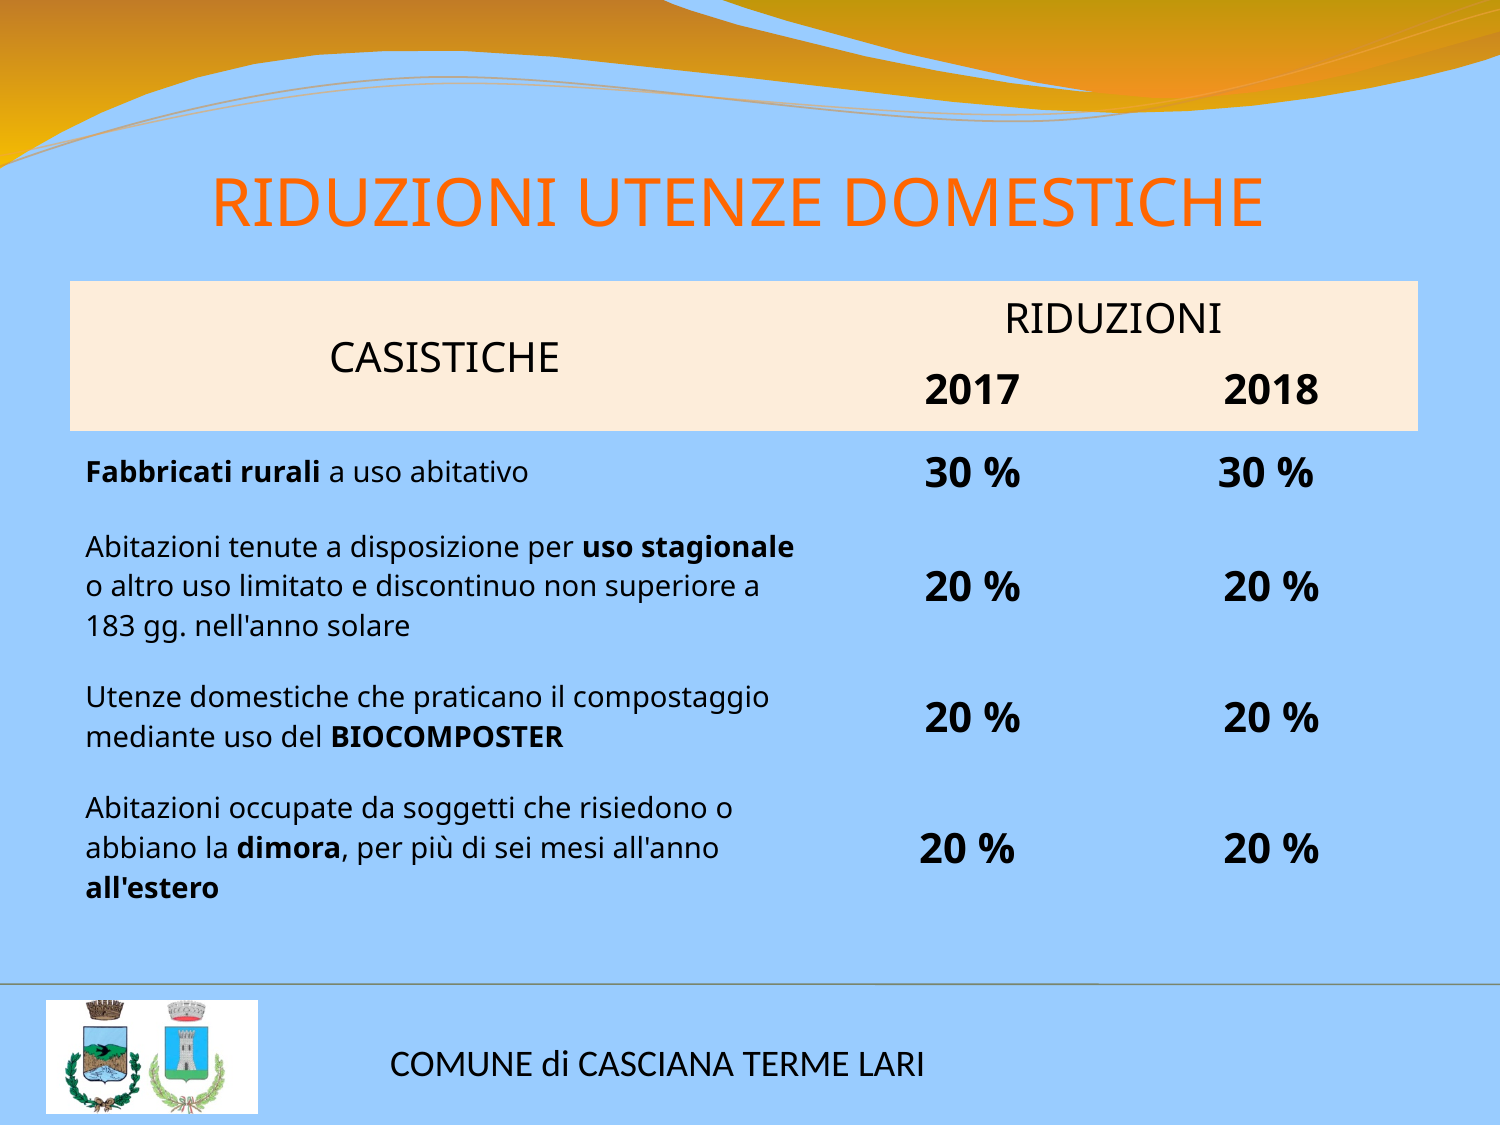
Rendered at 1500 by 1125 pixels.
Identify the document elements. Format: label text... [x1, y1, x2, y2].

text_box COMUNE di CASCIANA TERME LARI [374, 1031, 1500, 1092]
picture [46, 1000, 258, 1114]
table_cell 30 % [820, 431, 1125, 512]
table_cell 20 % [1125, 773, 1418, 921]
table_cell 2017 [820, 346, 1125, 431]
text_box RIDUZIONI UTENZE DOMESTICHE [58, 152, 1418, 248]
table_cell 20 % [1125, 659, 1418, 773]
table_cell 2018 [1125, 346, 1418, 431]
table_cell Abitazioni tenute a disposizione per uso stagionale o altro uso limitato e discontinuo non superiore a 183 gg. nell'anno solare [70, 512, 820, 659]
table_cell Fabbricati rurali a uso abitativo [70, 431, 820, 512]
table_cell Abitazioni occupate da soggetti che risiedono o abbiano la dimora, per più di sei mesi all'anno all'estero [70, 773, 820, 921]
table_cell Utenze domestiche che praticano il compostaggio mediante uso del BIOCOMPOSTER [70, 659, 820, 773]
table_cell 30 % [1125, 431, 1418, 512]
table_cell 20 % [1125, 512, 1418, 659]
table_cell 20 % [820, 512, 1125, 659]
table_header CASISTICHE [70, 281, 820, 431]
table_cell 20 % [820, 773, 1125, 921]
table_header RIDUZIONI [820, 281, 1418, 346]
table_cell 20 % [820, 659, 1125, 773]
